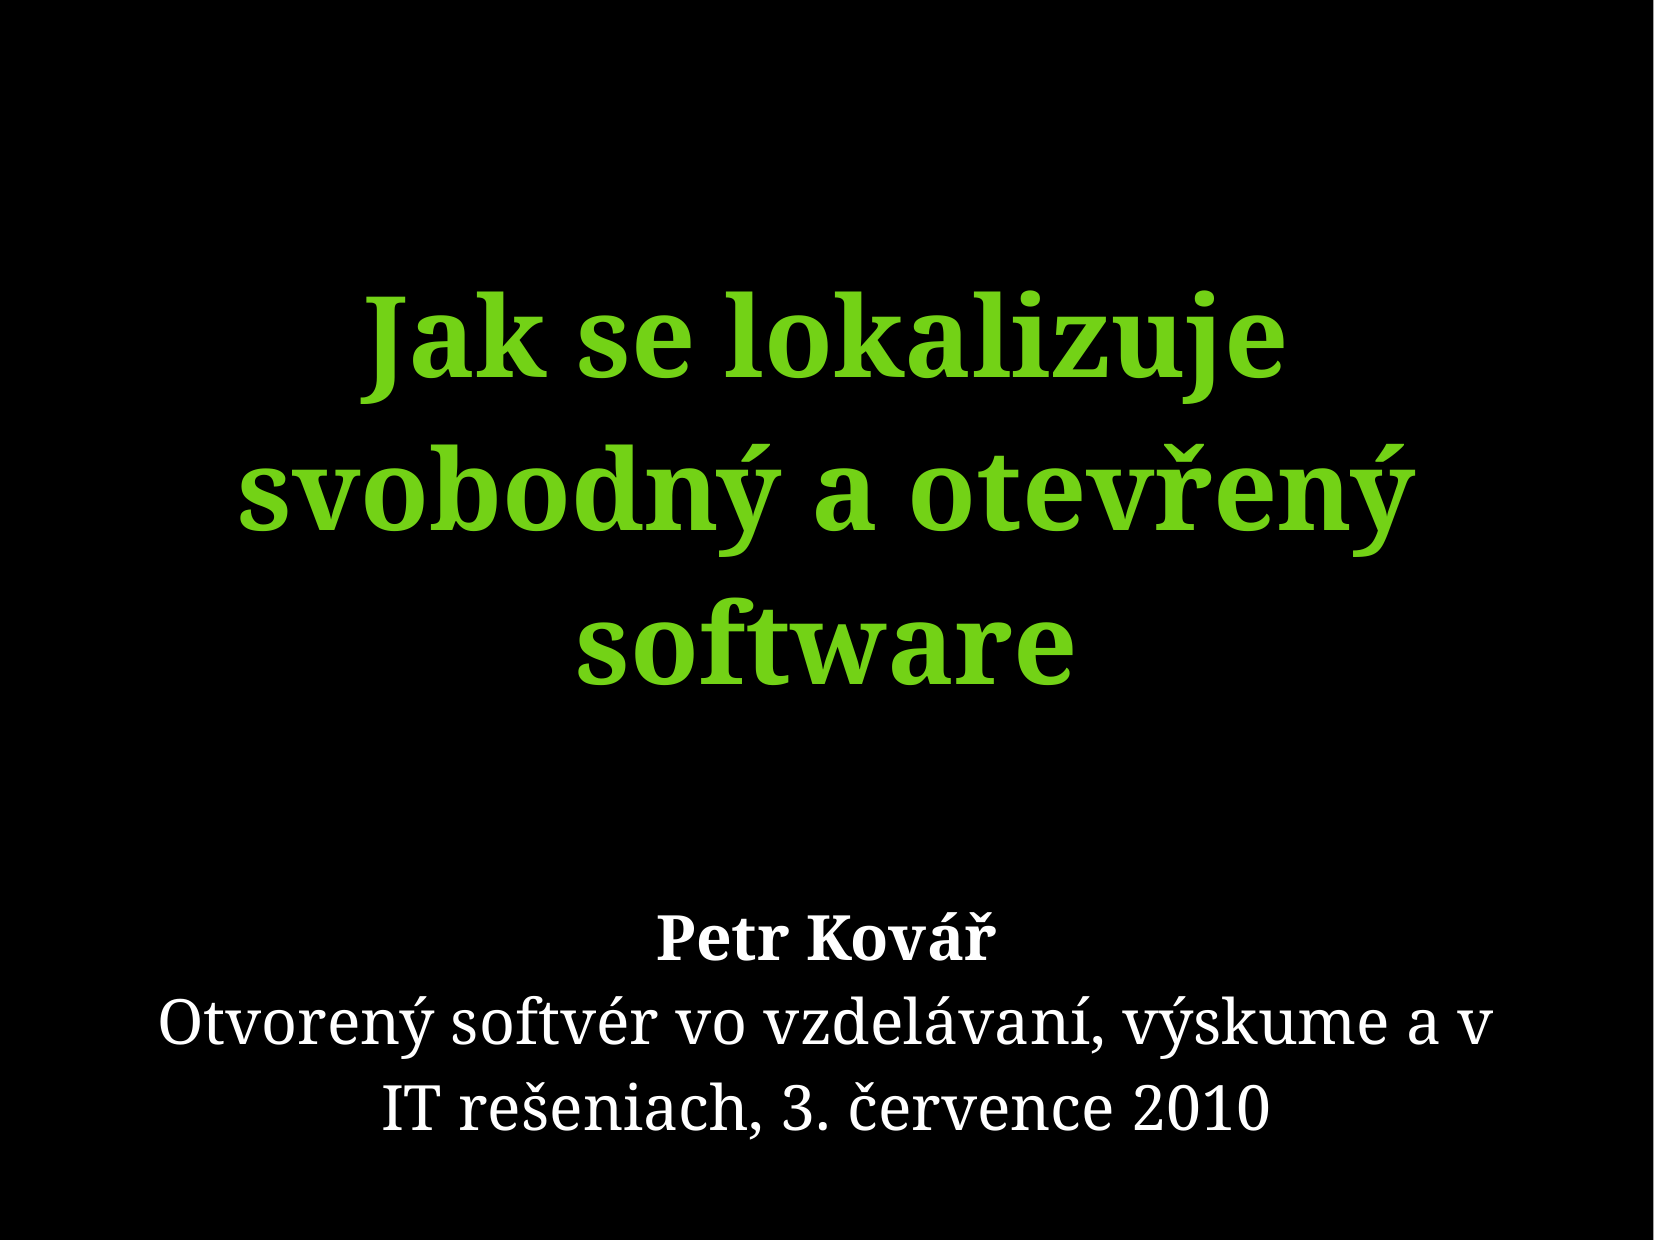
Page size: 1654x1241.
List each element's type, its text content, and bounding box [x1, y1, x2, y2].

text_box Petr Kovář Otvorený softvér vo vzdelávaní, výskume a v IT rešeniach, 3. července 2010 [118, 885, 1536, 1120]
text_box Jak se lokalizuje svobodný a otevřený software [118, 118, 1536, 857]
